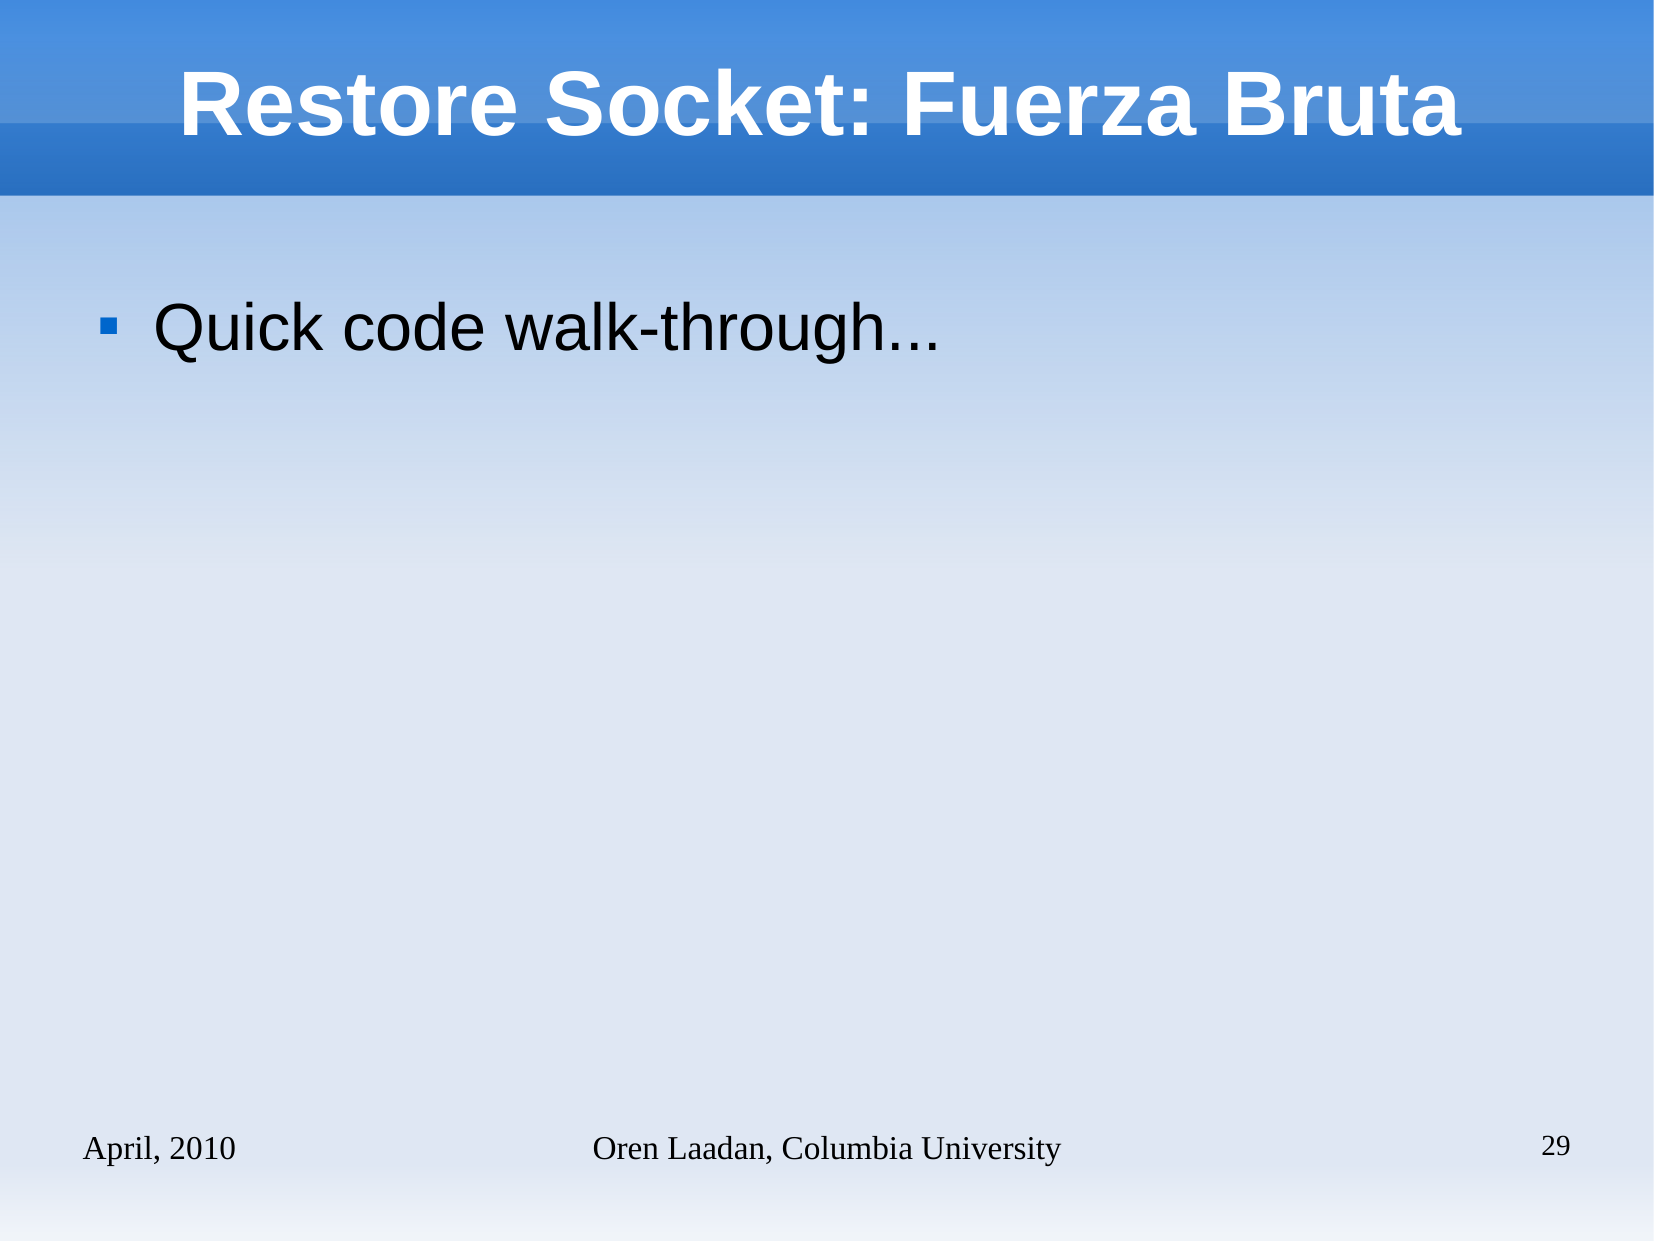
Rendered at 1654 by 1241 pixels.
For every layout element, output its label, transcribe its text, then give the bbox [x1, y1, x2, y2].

title Restore Socket: Fuerza Bruta [76, 7, 1565, 200]
list Quick code walk-through... [82, 290, 1571, 1094]
picture [0, 0, 1654, 1241]
